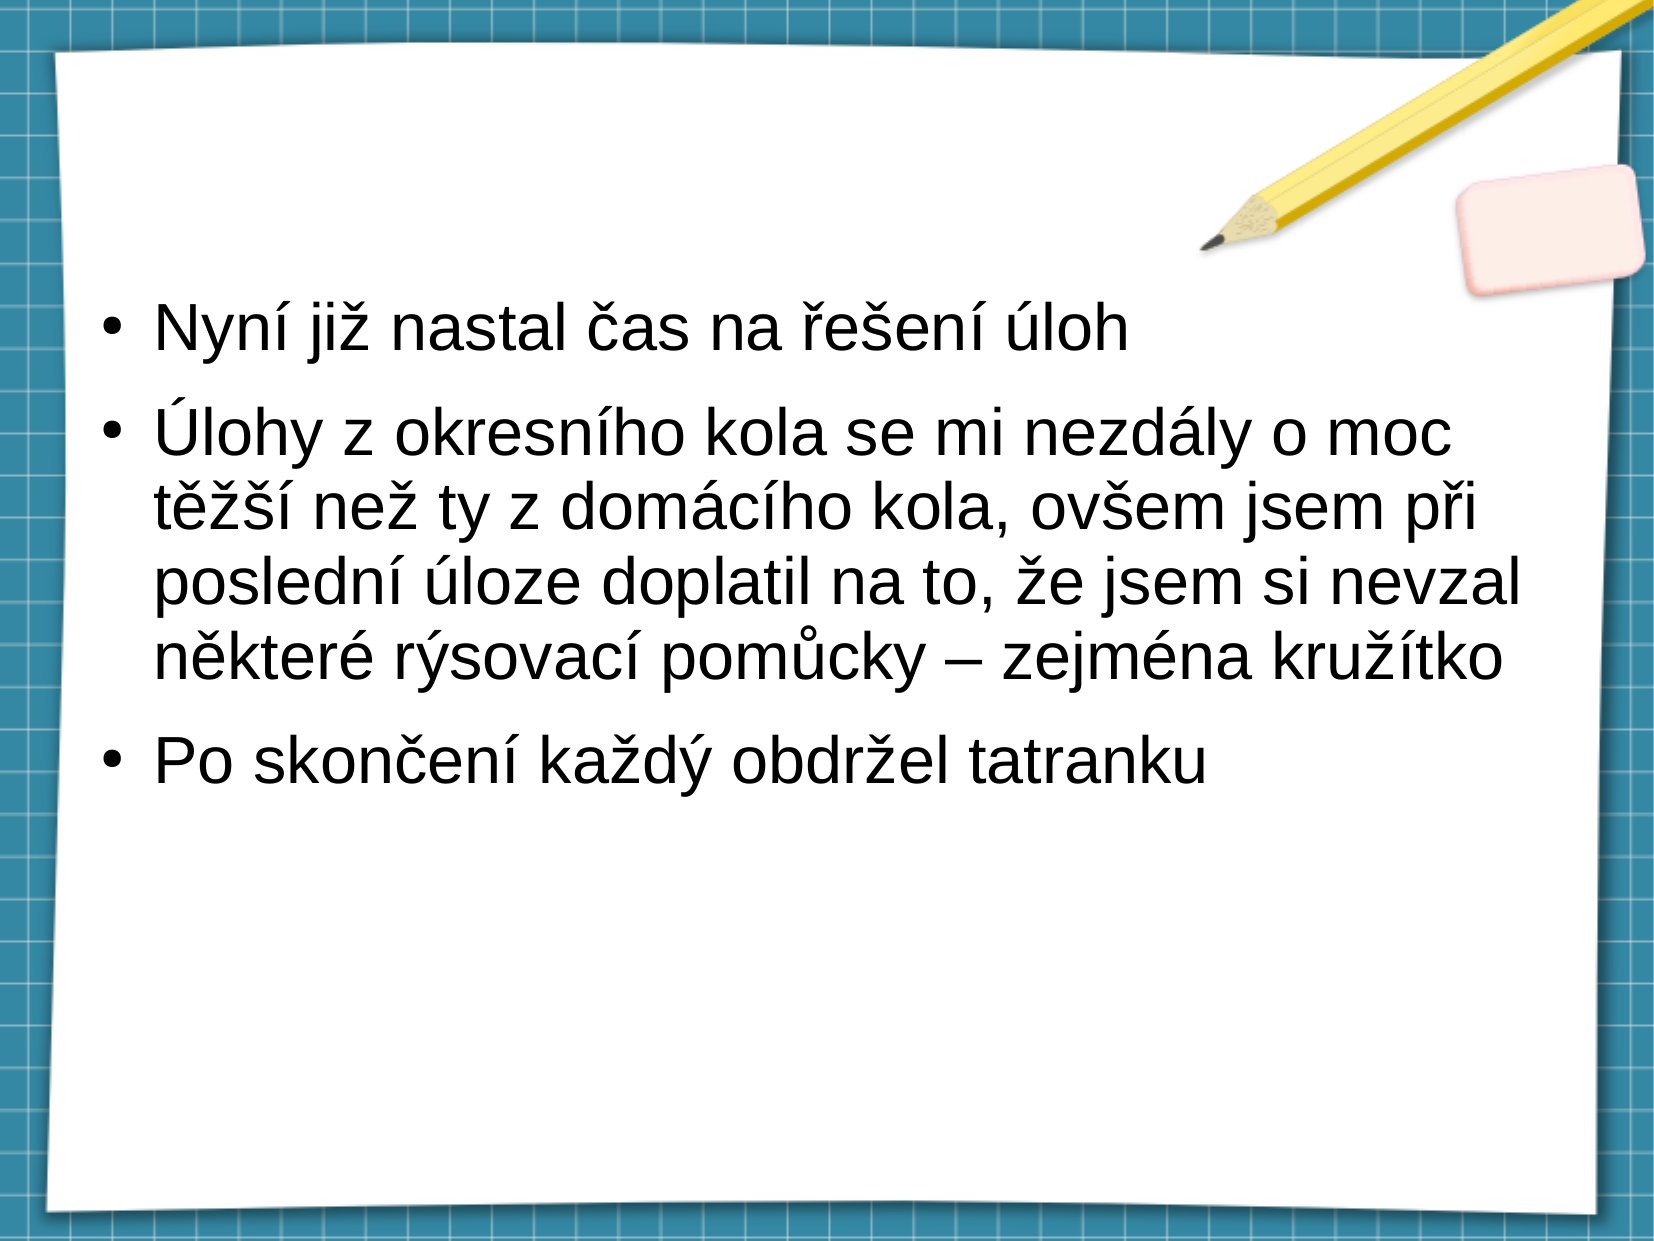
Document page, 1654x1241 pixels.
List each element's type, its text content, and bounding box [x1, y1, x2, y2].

picture [0, 0, 1654, 1241]
list Nyní již nastal čas na řešení úloh Úlohy z okresního kola se mi nezdály o moc těžší než ty z domácího kola, ovšem jsem při poslední úloze doplatil na to, že jsem si nevzal některé rýsovací pomůcky – zejména kružítko Po skončení každý obdržel tatranku [82, 290, 1571, 1010]
